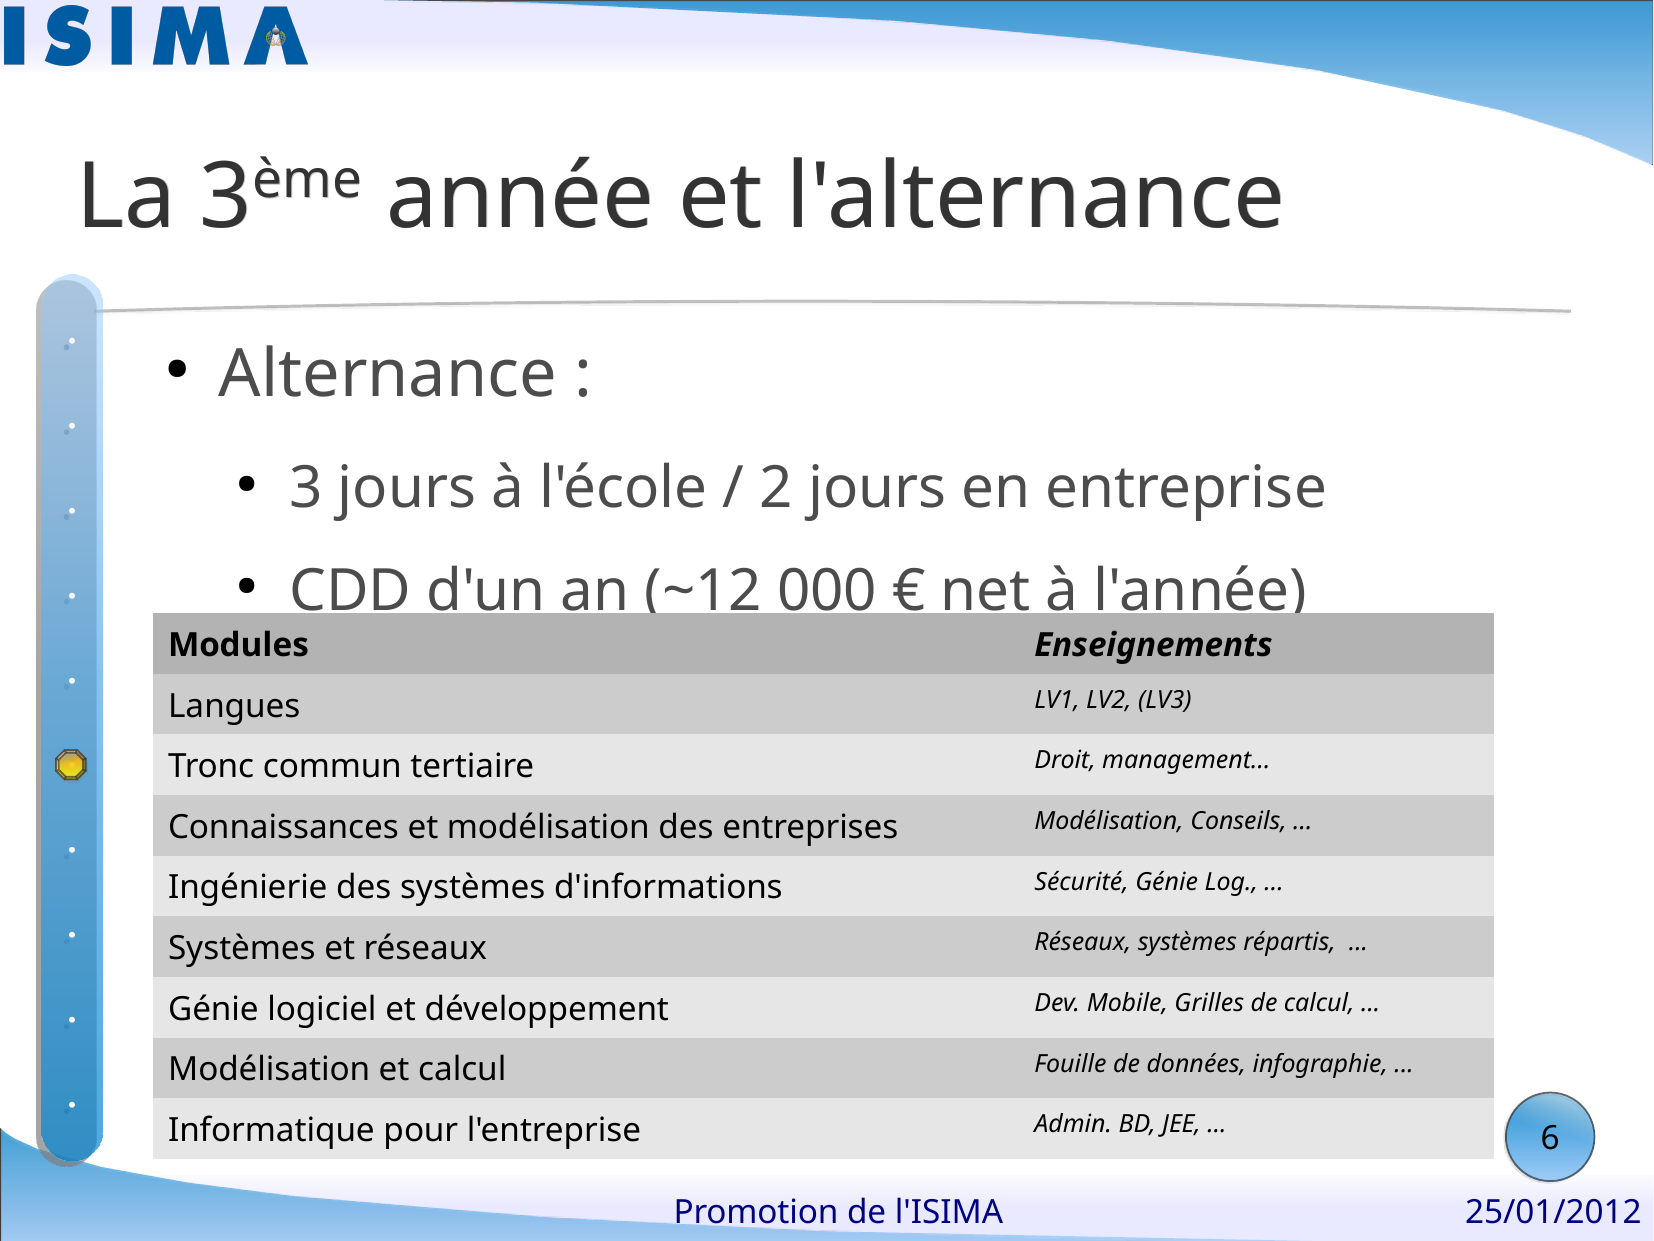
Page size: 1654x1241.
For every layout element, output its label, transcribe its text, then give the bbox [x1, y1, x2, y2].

table_cell Informatique pour l'entreprise [153, 1098, 1020, 1159]
list Alternance : 3 jours à l'école / 2 jours en entreprise CDD d'un an (~12 000 € net à l'année) [147, 324, 1477, 716]
table_cell Génie logiciel et développement [153, 977, 1020, 1038]
table_header Enseignements [1020, 613, 1494, 674]
table_cell Réseaux, systèmes répartis, ... [1020, 916, 1494, 977]
table_cell Tronc commun tertiaire [153, 734, 1020, 795]
table_cell Fouille de données, infographie, ... [1020, 1038, 1494, 1098]
table_cell Admin. BD, JEE, … [1020, 1098, 1494, 1159]
title La 3ème année et l'alternance [76, 88, 1565, 296]
table_cell Droit, management... [1020, 734, 1494, 795]
table_cell Dev. Mobile, Grilles de calcul, ... [1020, 977, 1494, 1038]
table_cell Langues [153, 674, 1020, 734]
table_cell Systèmes et réseaux [153, 916, 1020, 977]
table_cell Modélisation, Conseils, ... [1020, 795, 1494, 856]
text_box [56, 750, 86, 780]
table_header Modules [153, 613, 1020, 674]
table_cell LV1, LV2, (LV3) [1020, 674, 1494, 734]
table_cell Sécurité, Génie Log., ... [1020, 856, 1494, 916]
table_cell Modélisation et calcul [153, 1038, 1020, 1098]
table_cell Ingénierie des systèmes d'informations [153, 856, 1020, 916]
table_cell Connaissances et modélisation des entreprises [153, 795, 1020, 856]
picture [4, 5, 308, 66]
